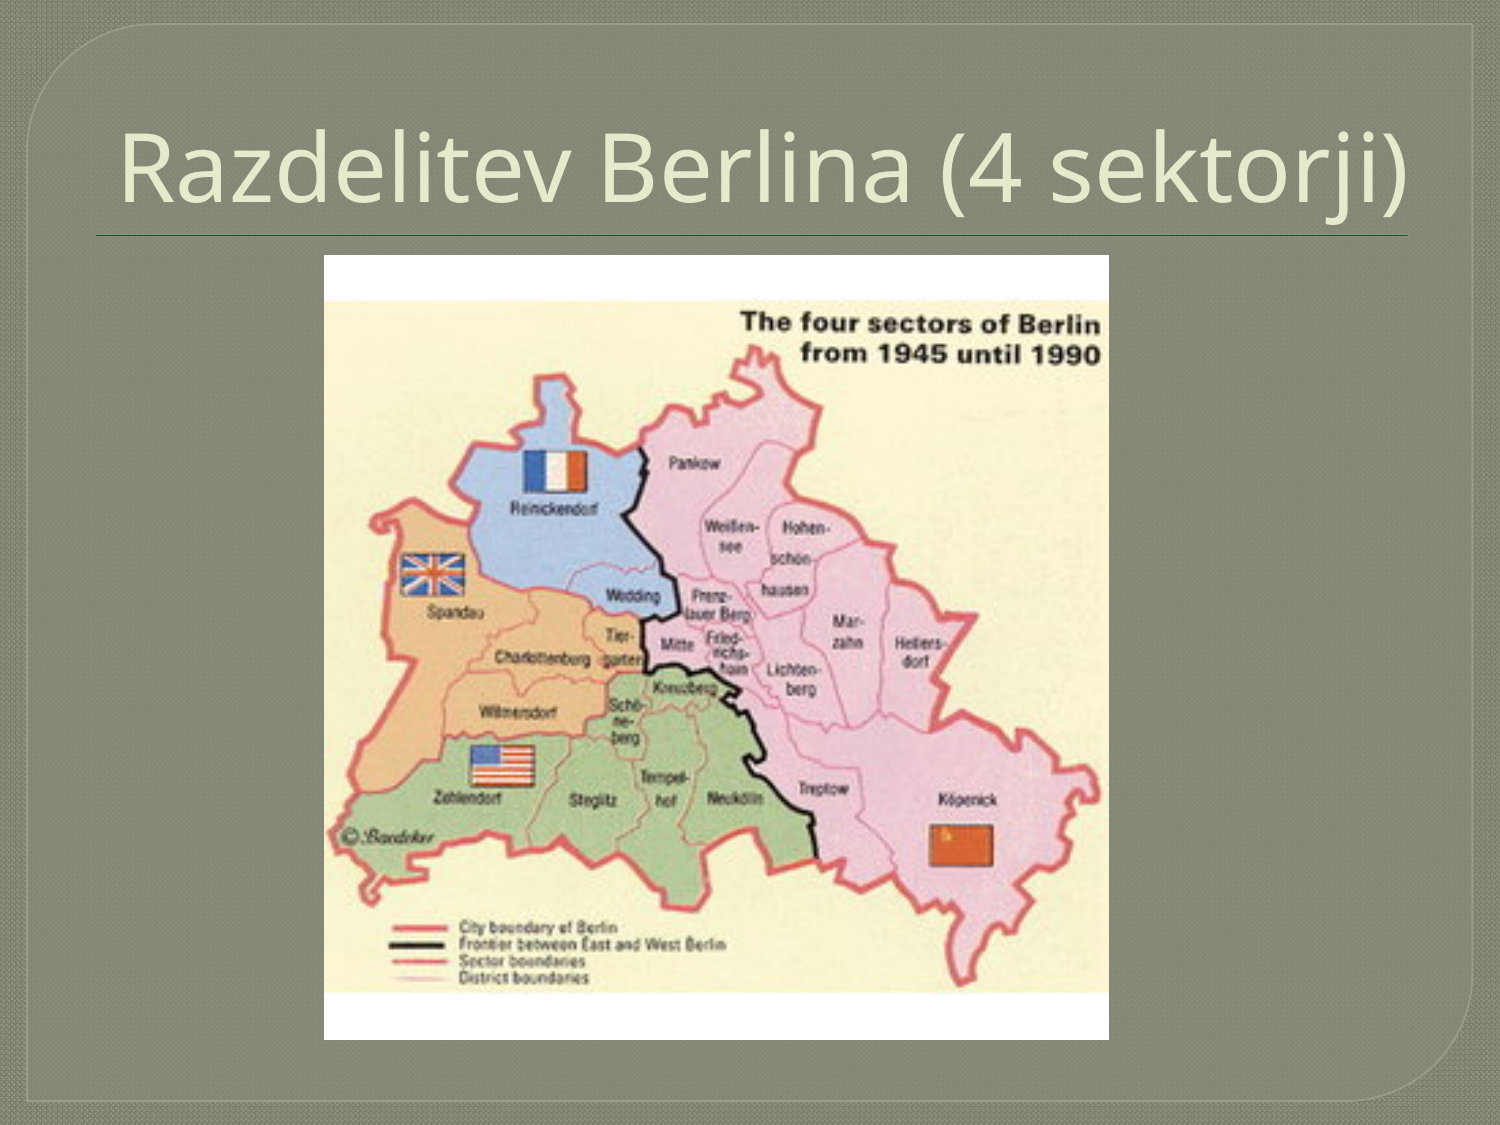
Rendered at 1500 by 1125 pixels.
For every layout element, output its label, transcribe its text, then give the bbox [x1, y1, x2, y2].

picture [0, 0, 1500, 1125]
title Razdelitev Berlina (4 sektorji) [75, 41, 1425, 230]
